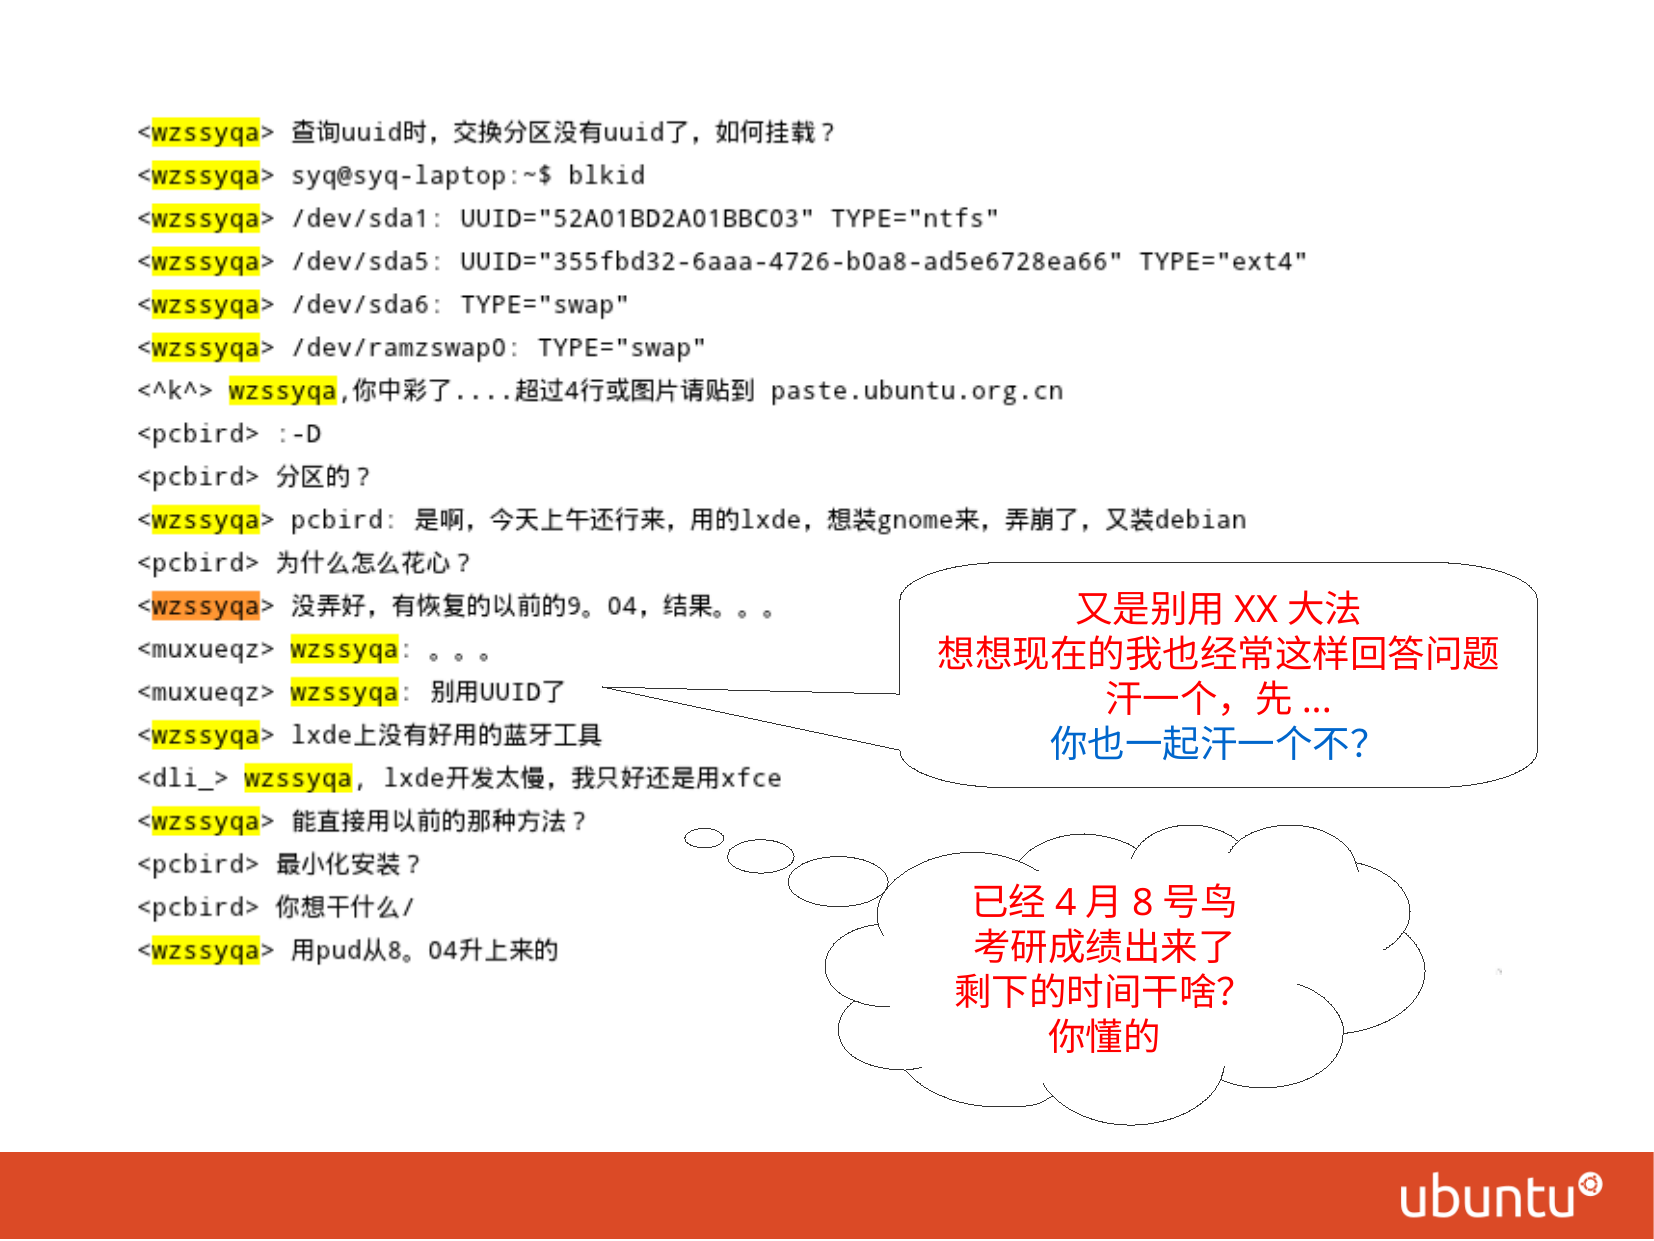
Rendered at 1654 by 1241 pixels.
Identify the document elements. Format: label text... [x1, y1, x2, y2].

text_box 已经4月8号鸟 考研成绩出来了 剩下的时间干啥？ 你懂的 [727, 839, 795, 874]
picture [0, 1152, 1654, 1239]
text_box 已经4月8号鸟 考研成绩出来了 剩下的时间干啥？ 你懂的 [788, 825, 1426, 1126]
text_box 又是别用XX大法 想想现在的我也经常这样回答问题 汗一个，先... 你也一起汗一个不？ [602, 562, 1538, 788]
text_box 已经4月8号鸟 考研成绩出来了 剩下的时间干啥？ 你懂的 [684, 828, 724, 848]
picture [112, 112, 1502, 976]
